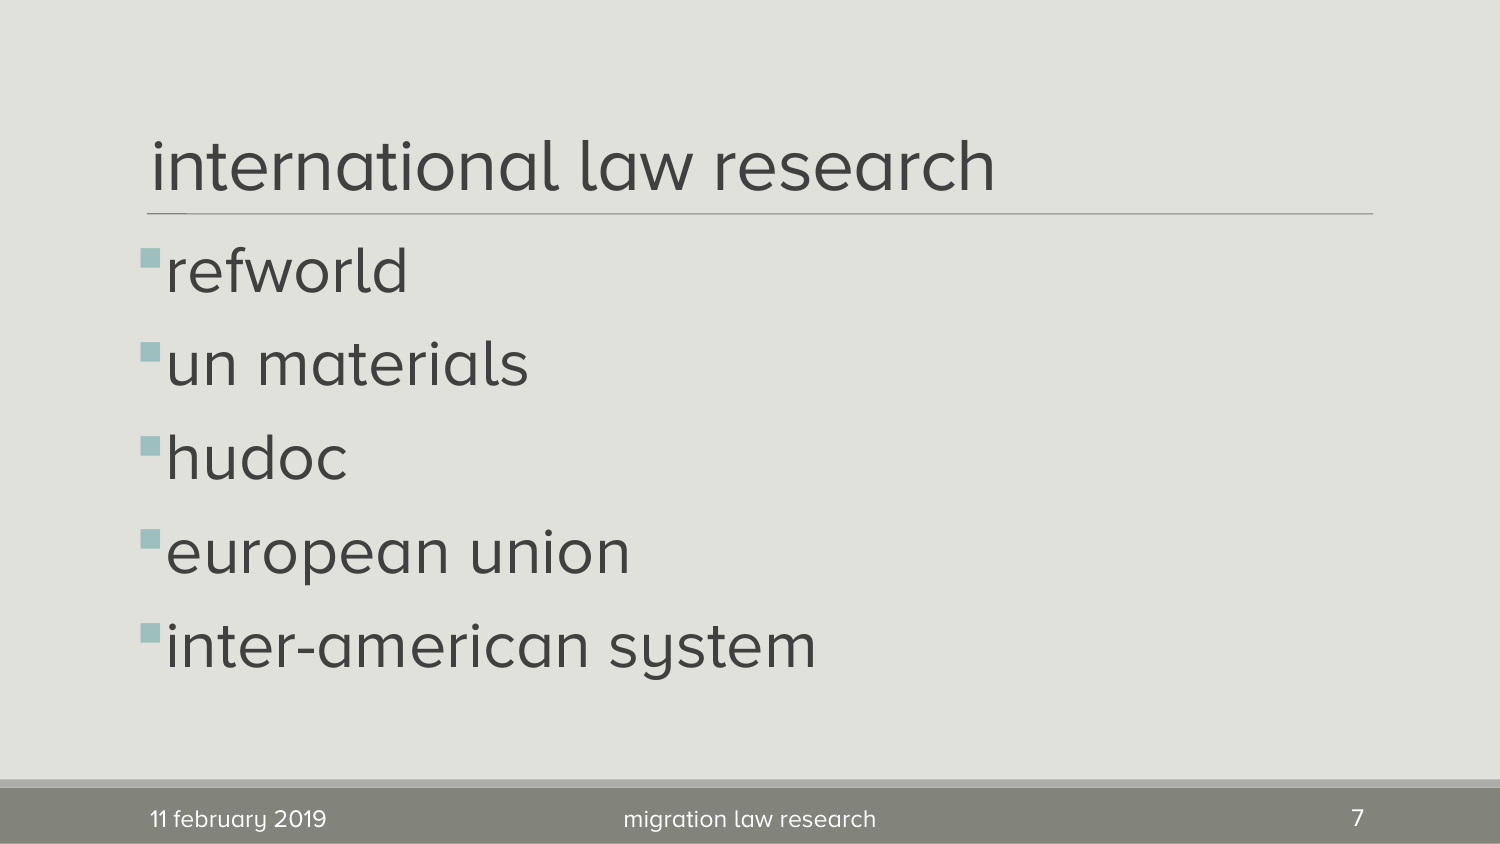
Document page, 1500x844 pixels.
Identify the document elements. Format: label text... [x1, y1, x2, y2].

title international law research [135, 35, 1373, 214]
slide_number <number> [1218, 794, 1380, 840]
footer migration law research [453, 794, 1047, 840]
list refworld un materials hudoc european union inter-american system [135, 227, 1373, 723]
slide_number 11 february 2019 [135, 794, 440, 840]
